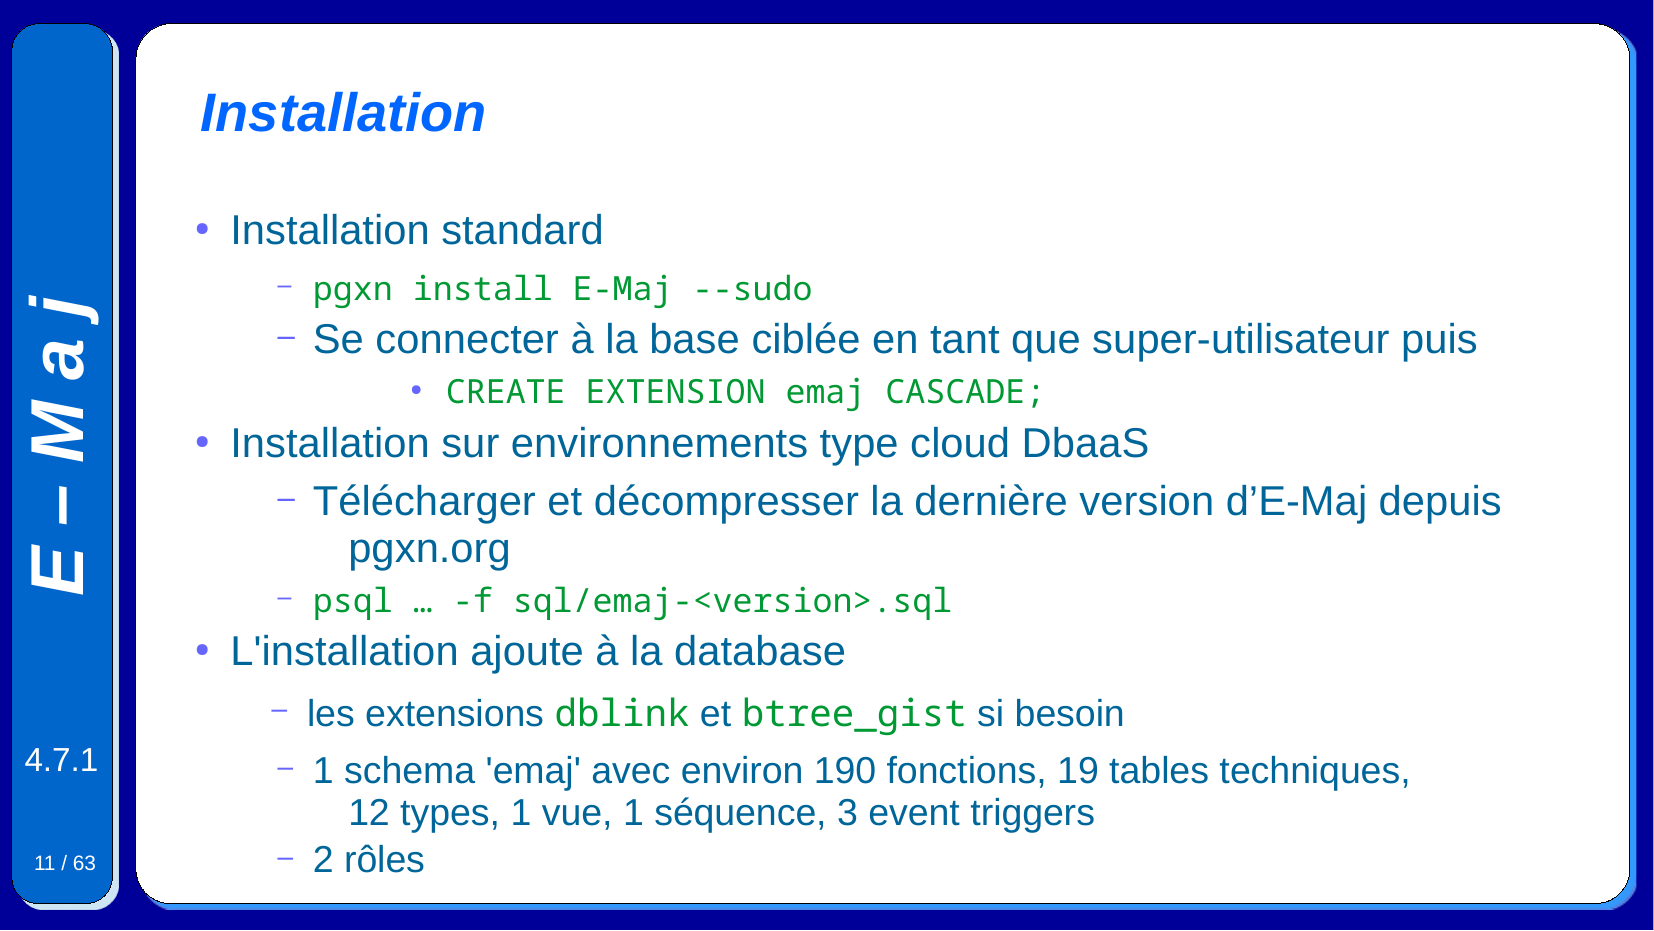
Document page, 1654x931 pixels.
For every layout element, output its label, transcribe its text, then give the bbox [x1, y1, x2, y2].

list Installation standard pgxn install E-Maj --sudo Se connecter à la base ciblée en tant que super-utilisateur puis CREATE EXTENSION emaj CASCADE; Installation sur environnements type cloud DbaaS Télécharger et décompresser la dernière version d’E-Maj depuis pgxn.org psql … -f sql/emaj-<version>.sql L'installation ajoute à la database les extensions dblink et btree_gist si besoin 1 schema 'emaj' avec environ 190 fonctions, 19 tables techniques, 12 types, 1 vue, 1 séquence, 3 event triggers 2 rôles [177, 206, 1587, 880]
title Installation [200, 34, 1575, 191]
